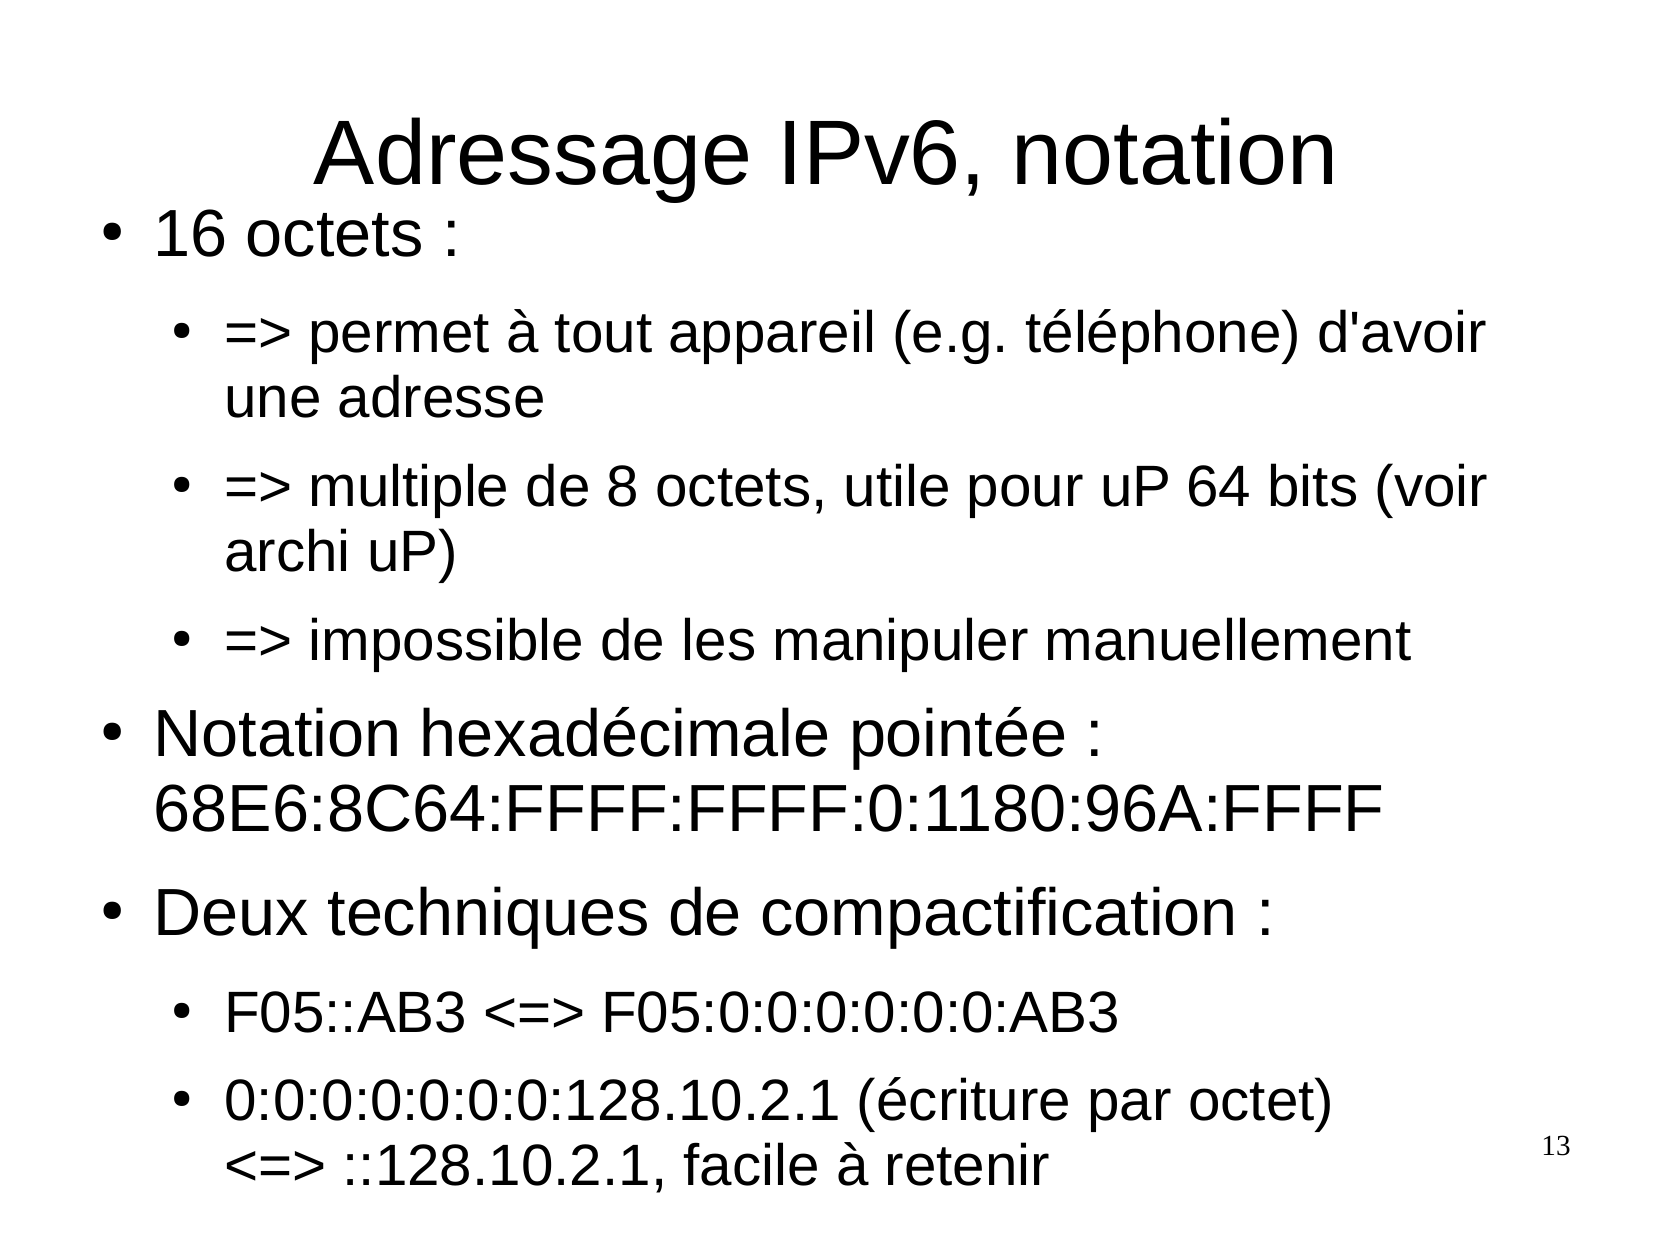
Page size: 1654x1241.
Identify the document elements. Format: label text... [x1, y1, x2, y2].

title Adressage IPv6, notation [82, 49, 1571, 195]
list 16 octets : => permet à tout appareil (e.g. téléphone) d'avoir une adresse => multiple de 8 octets, utile pour uP 64 bits (voir archi uP) => impossible de les manipuler manuellement Notation hexadécimale pointée : 68E6:8C64:FFFF:FFFF:0:1180:96A:FFFF Deux techniques de compactification : F05::AB3 <=> F05:0:0:0:0:0:0:AB3 0:0:0:0:0:0:0:128.10.2.1 (écriture par octet) <=> ::128.10.2.1, facile à retenir [82, 195, 1571, 1199]
